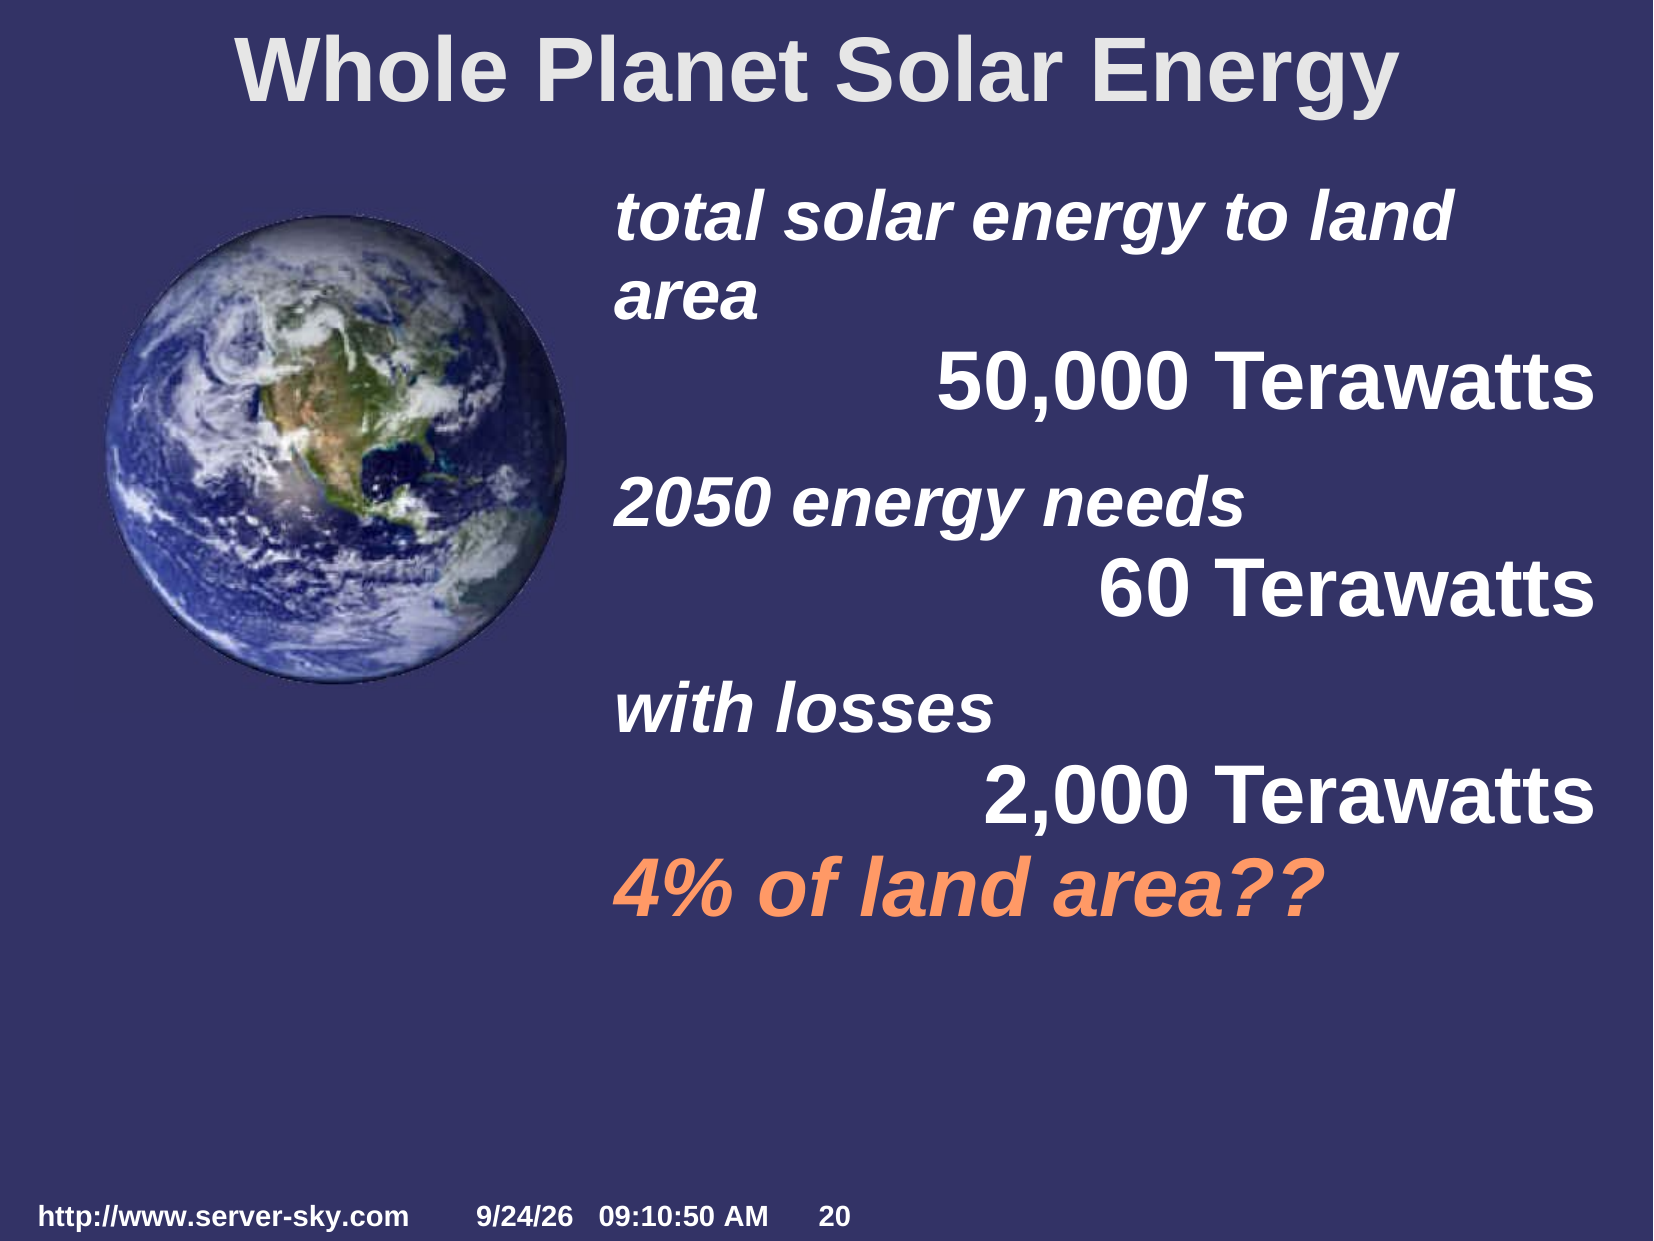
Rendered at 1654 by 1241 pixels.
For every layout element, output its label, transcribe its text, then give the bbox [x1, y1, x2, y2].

title Whole Planet Solar Energy [112, 0, 1525, 139]
picture [74, 184, 599, 713]
text_box total solar energy to land area 50,000 Terawatts 2050 energy needs 60 Terawatts with losses 2,000 Terawatts 4% of land area?? [599, 168, 1612, 1101]
